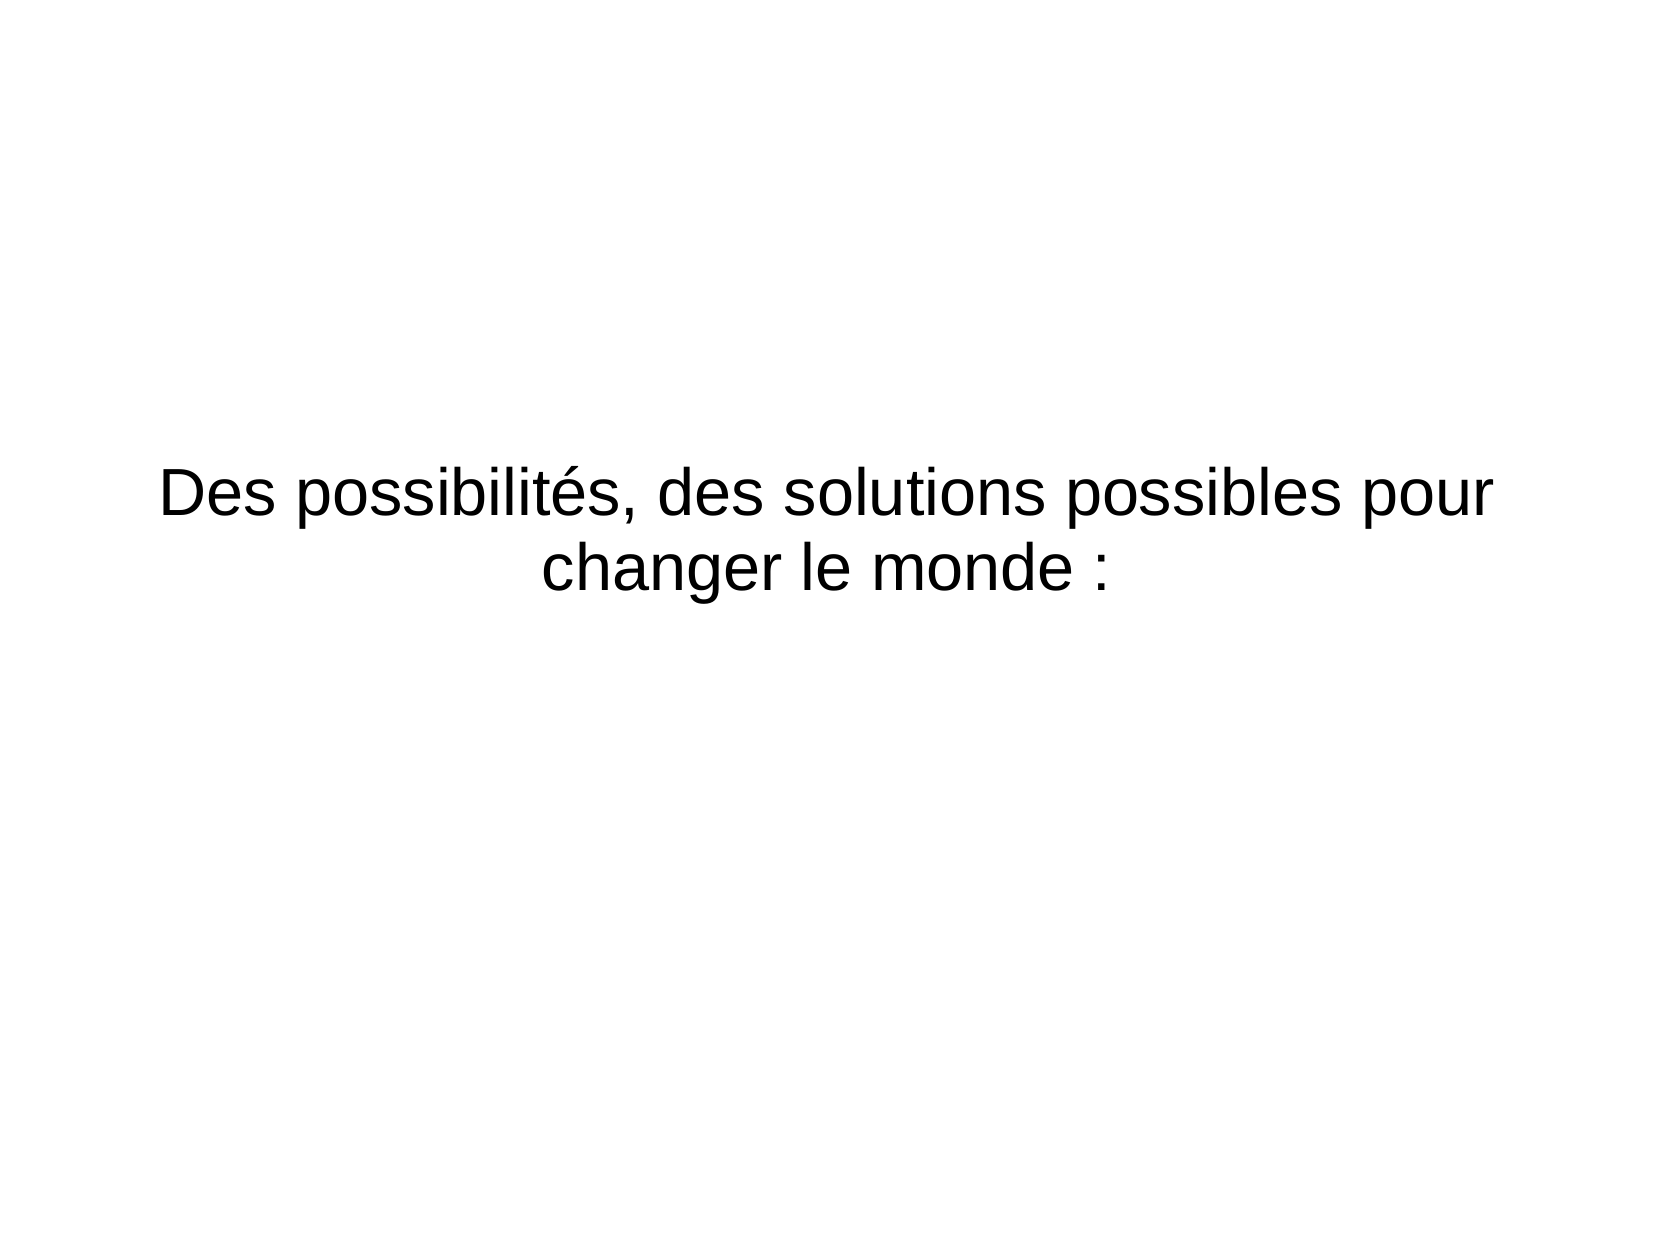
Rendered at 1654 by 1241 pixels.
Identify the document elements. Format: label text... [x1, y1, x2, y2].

subtitle Des possibilités, des solutions possibles pour changer le monde : [82, 49, 1571, 1010]
